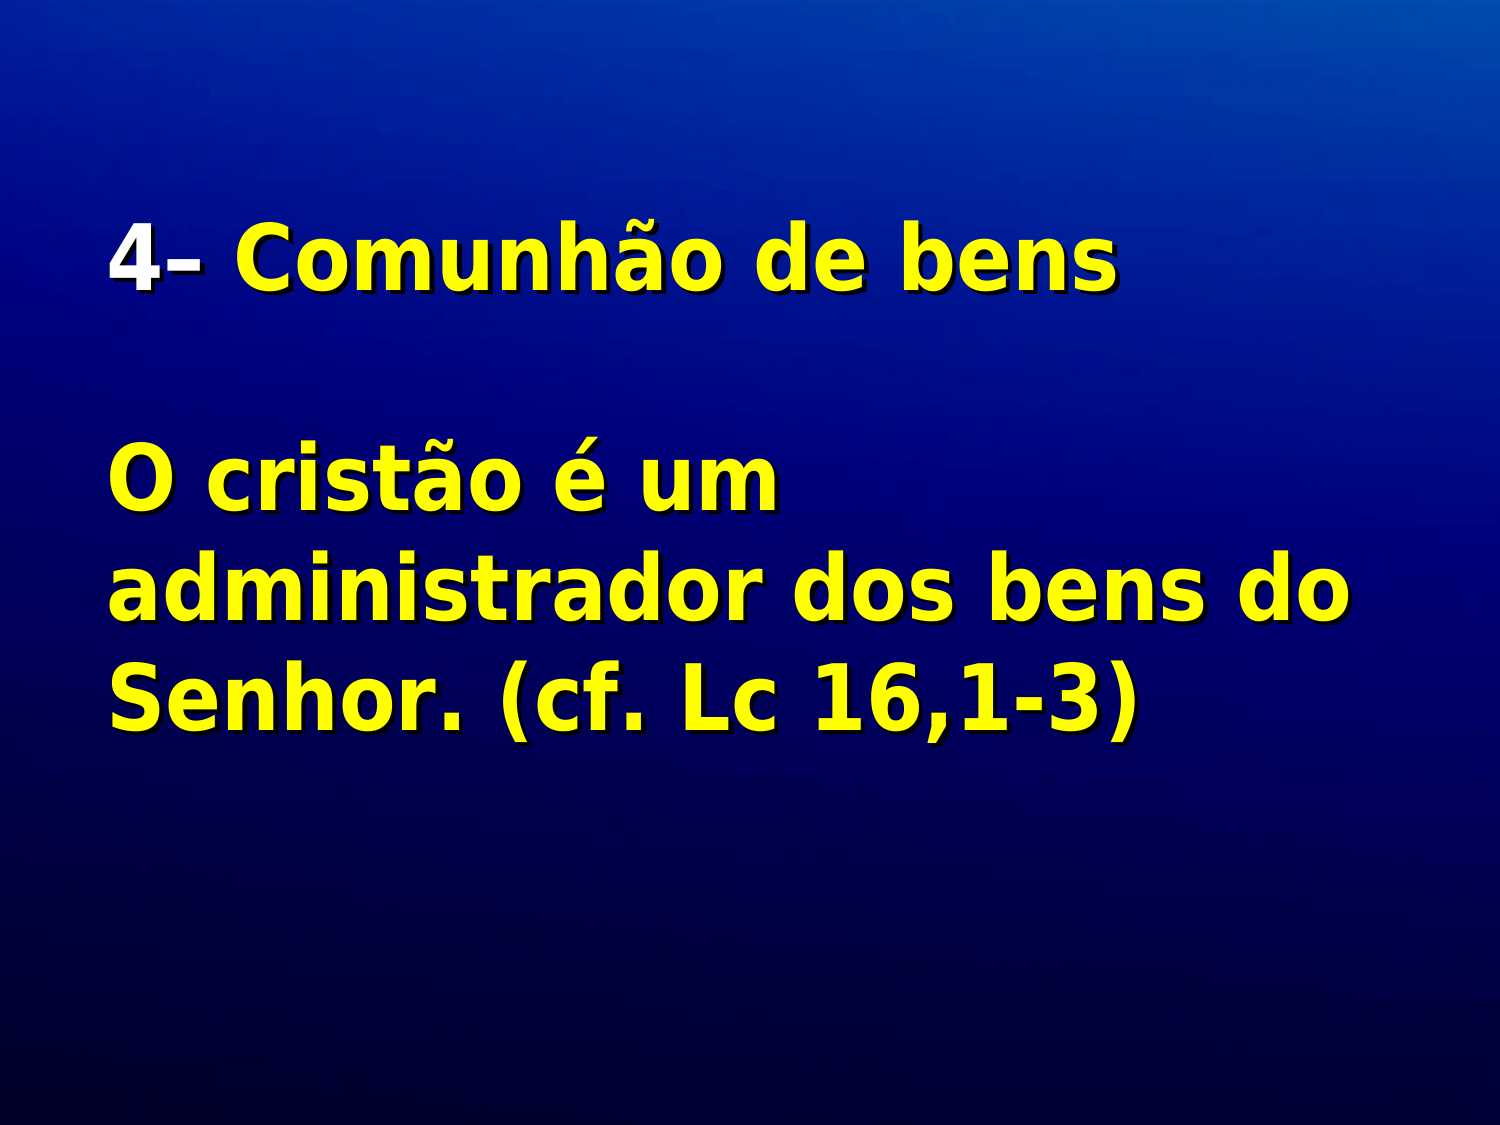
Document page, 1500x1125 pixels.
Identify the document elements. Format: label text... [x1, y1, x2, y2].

text_box 4– Comunhão de bens O cristão é um administrador dos bens do Senhor. (cf. Lc 16,1-3) [92, 82, 1418, 1040]
picture [0, 0, 1500, 1125]
